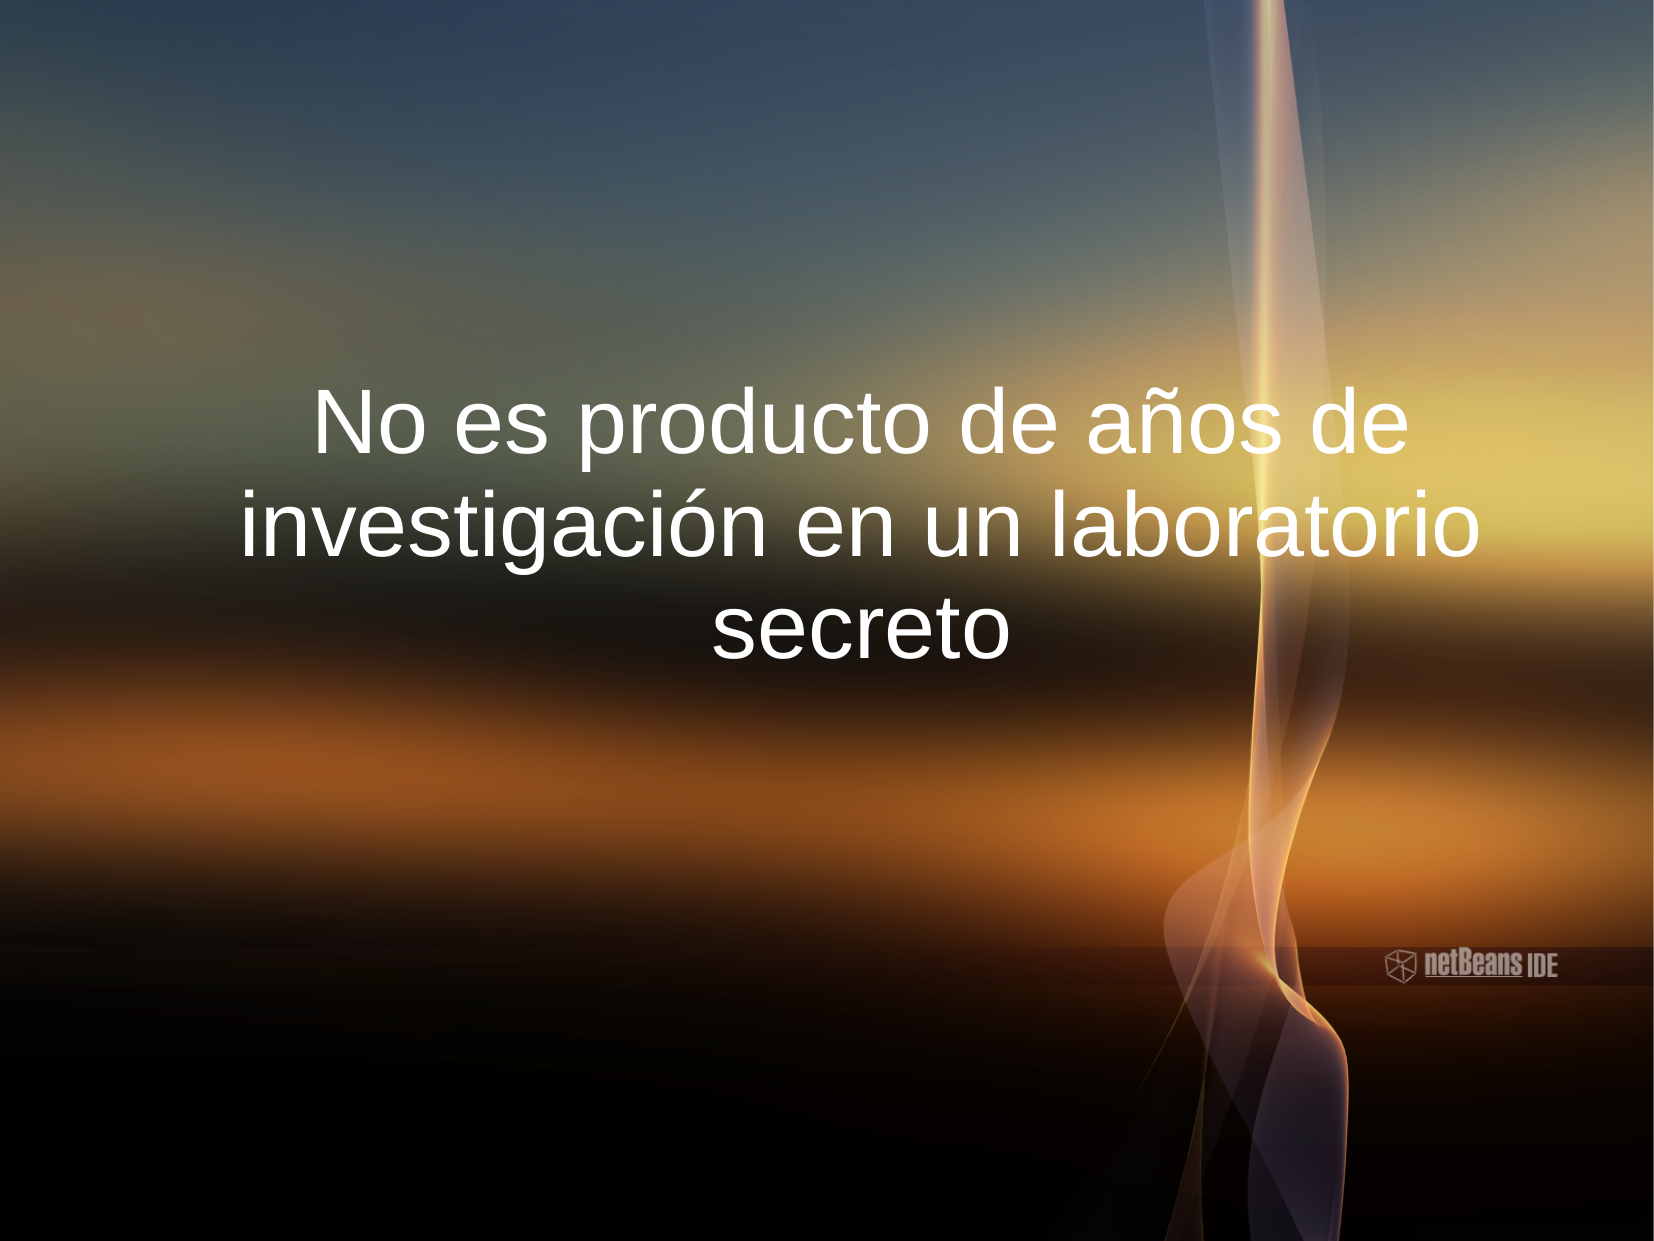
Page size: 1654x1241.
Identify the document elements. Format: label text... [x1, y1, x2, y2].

title No es producto de años de investigación en un laboratorio secreto [118, 370, 1607, 781]
picture [0, 0, 1654, 1241]
